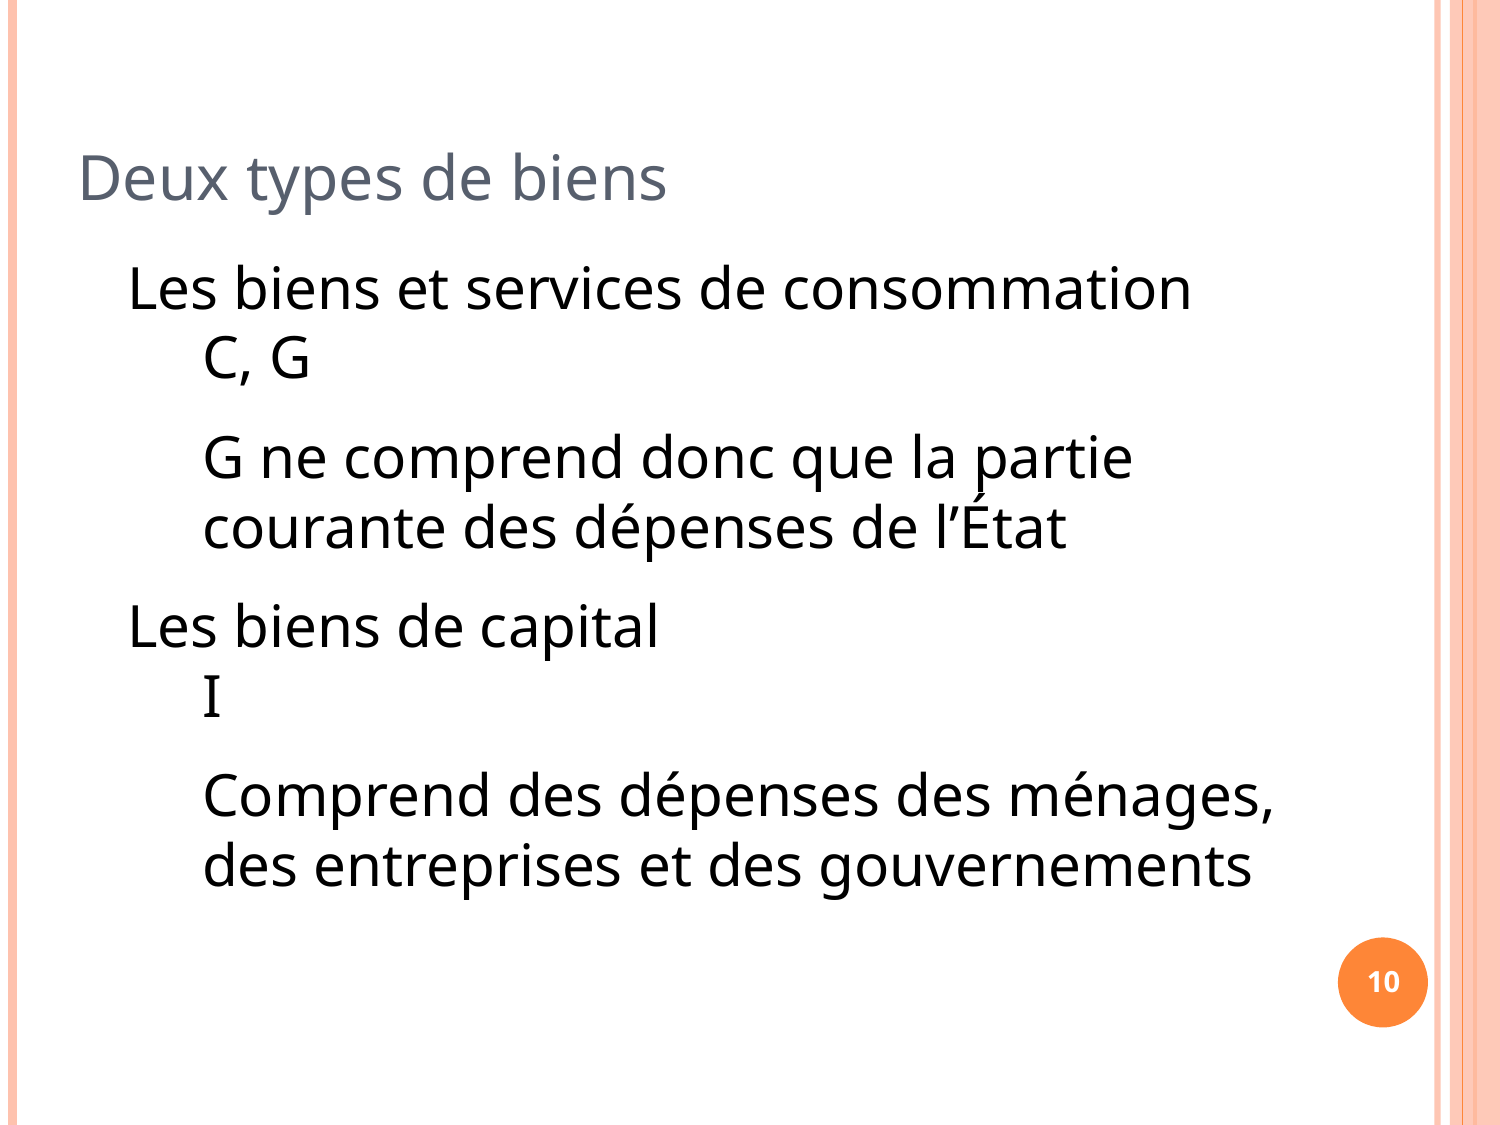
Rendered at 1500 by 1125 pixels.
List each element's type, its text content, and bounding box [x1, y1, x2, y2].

list Les biens et services de consommation C, G G ne comprend donc que la partie courante des dépenses de l’État Les biens de capital I Comprend des dépenses des ménages, des entreprises et des gouvernements [112, 243, 1388, 1000]
title Deux types de biens [62, 37, 1450, 220]
slide_number <numéro> [1333, 940, 1434, 1027]
